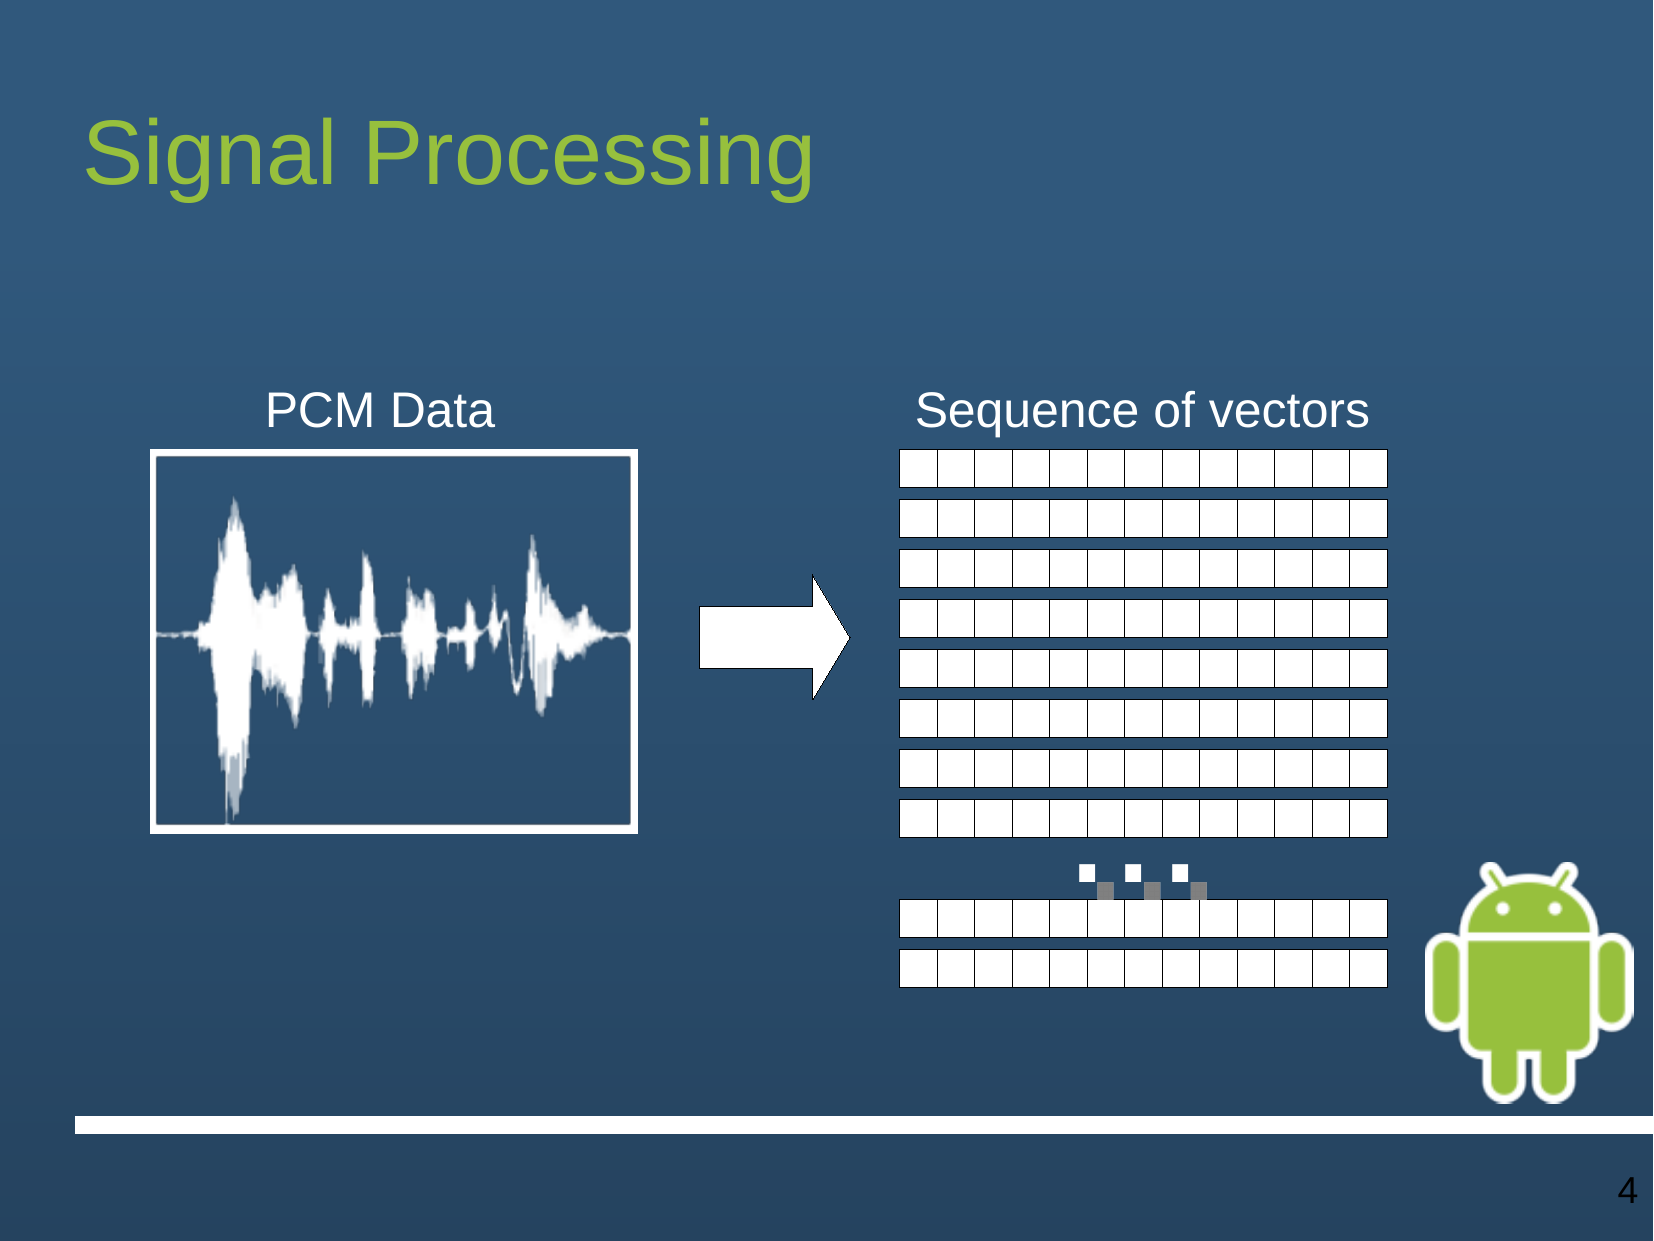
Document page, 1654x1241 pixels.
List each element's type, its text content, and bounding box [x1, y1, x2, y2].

text_box [1219, 799, 1388, 838]
picture [1425, 862, 1634, 1104]
text_box [899, 499, 1388, 538]
text_box [1219, 749, 1388, 788]
text_box [899, 699, 1388, 738]
text_box [899, 899, 1388, 938]
text_box [899, 599, 1388, 638]
text_box [899, 949, 1388, 988]
text_box PCM Data [249, 375, 525, 446]
text_box [899, 649, 1388, 688]
text_box ... [1050, 723, 1219, 925]
picture [150, 449, 638, 834]
text_box [899, 799, 1050, 838]
text_box Sequence of vectors [900, 375, 1386, 446]
title Signal Processing [82, 31, 1571, 275]
text_box [899, 449, 1388, 488]
text_box [899, 549, 1388, 588]
text_box [699, 574, 851, 700]
text_box [899, 749, 1050, 788]
